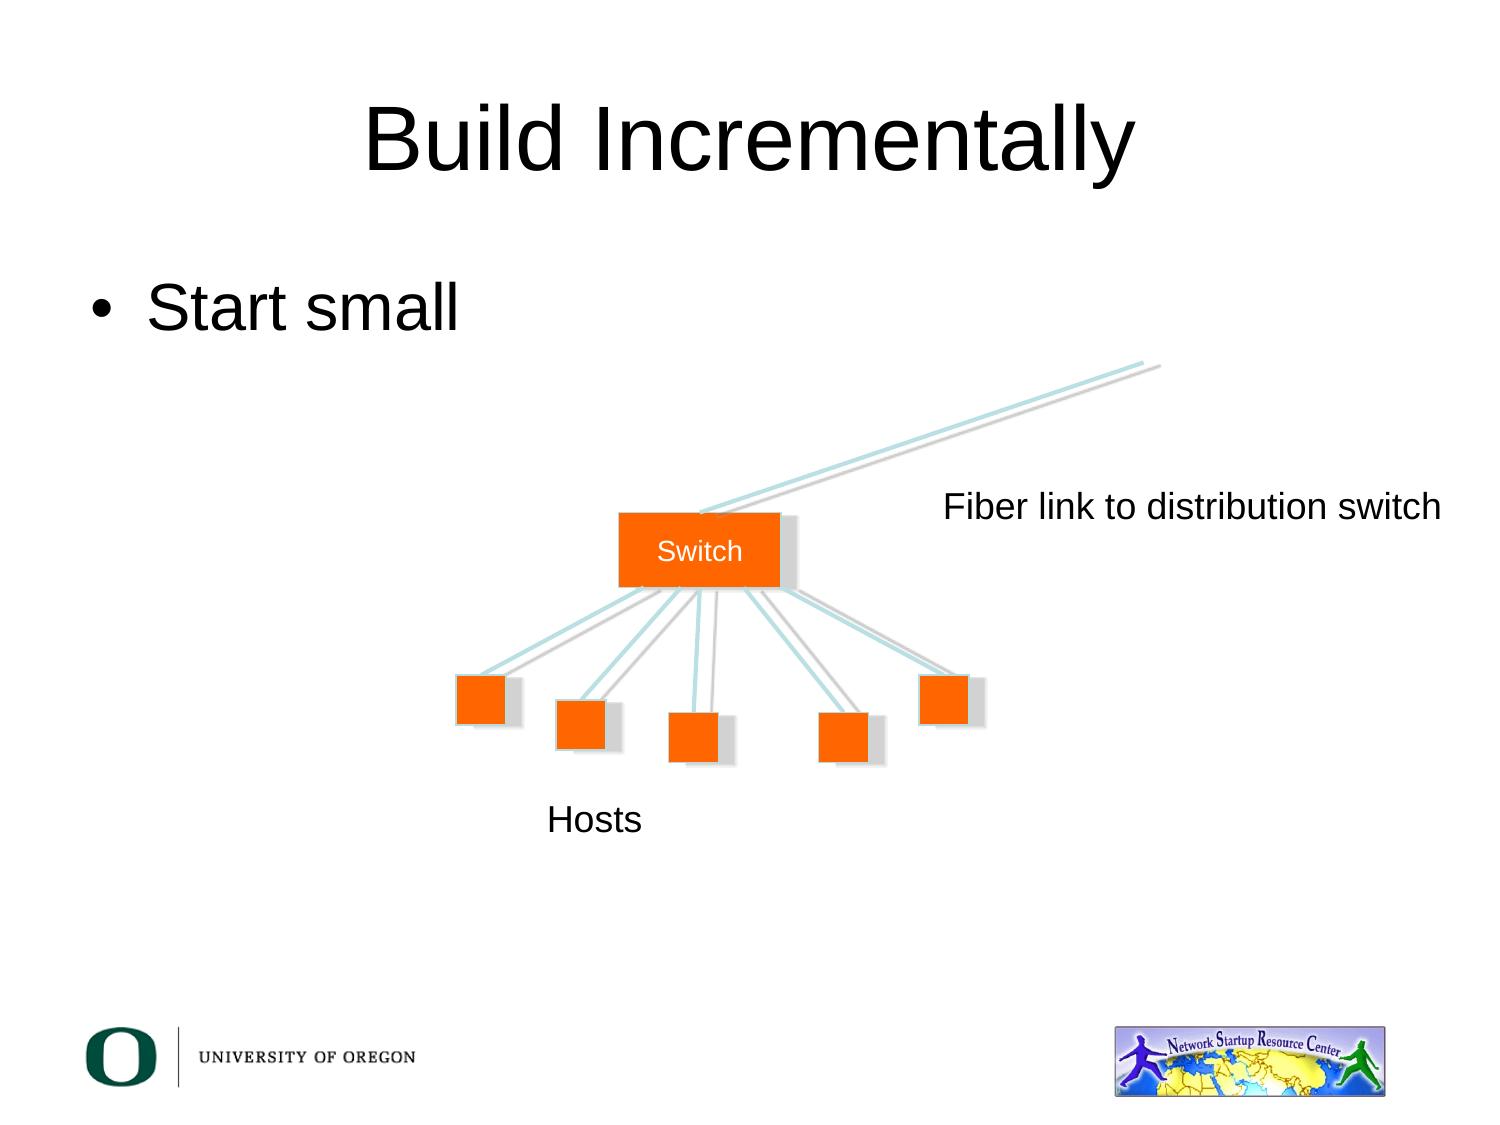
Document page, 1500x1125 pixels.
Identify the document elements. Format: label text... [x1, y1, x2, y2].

text_box [668, 712, 719, 763]
picture [75, 1024, 426, 1090]
text_box [556, 699, 607, 750]
list Start small [75, 262, 1426, 388]
title Build Incrementally [75, 45, 1426, 233]
picture [1112, 1024, 1388, 1099]
text_box Fiber link to distribution switch [928, 474, 1458, 536]
text_box Hosts [532, 787, 658, 848]
text_box [818, 712, 869, 763]
text_box [918, 674, 969, 725]
text_box [456, 674, 507, 725]
text_box Switch [618, 512, 782, 588]
